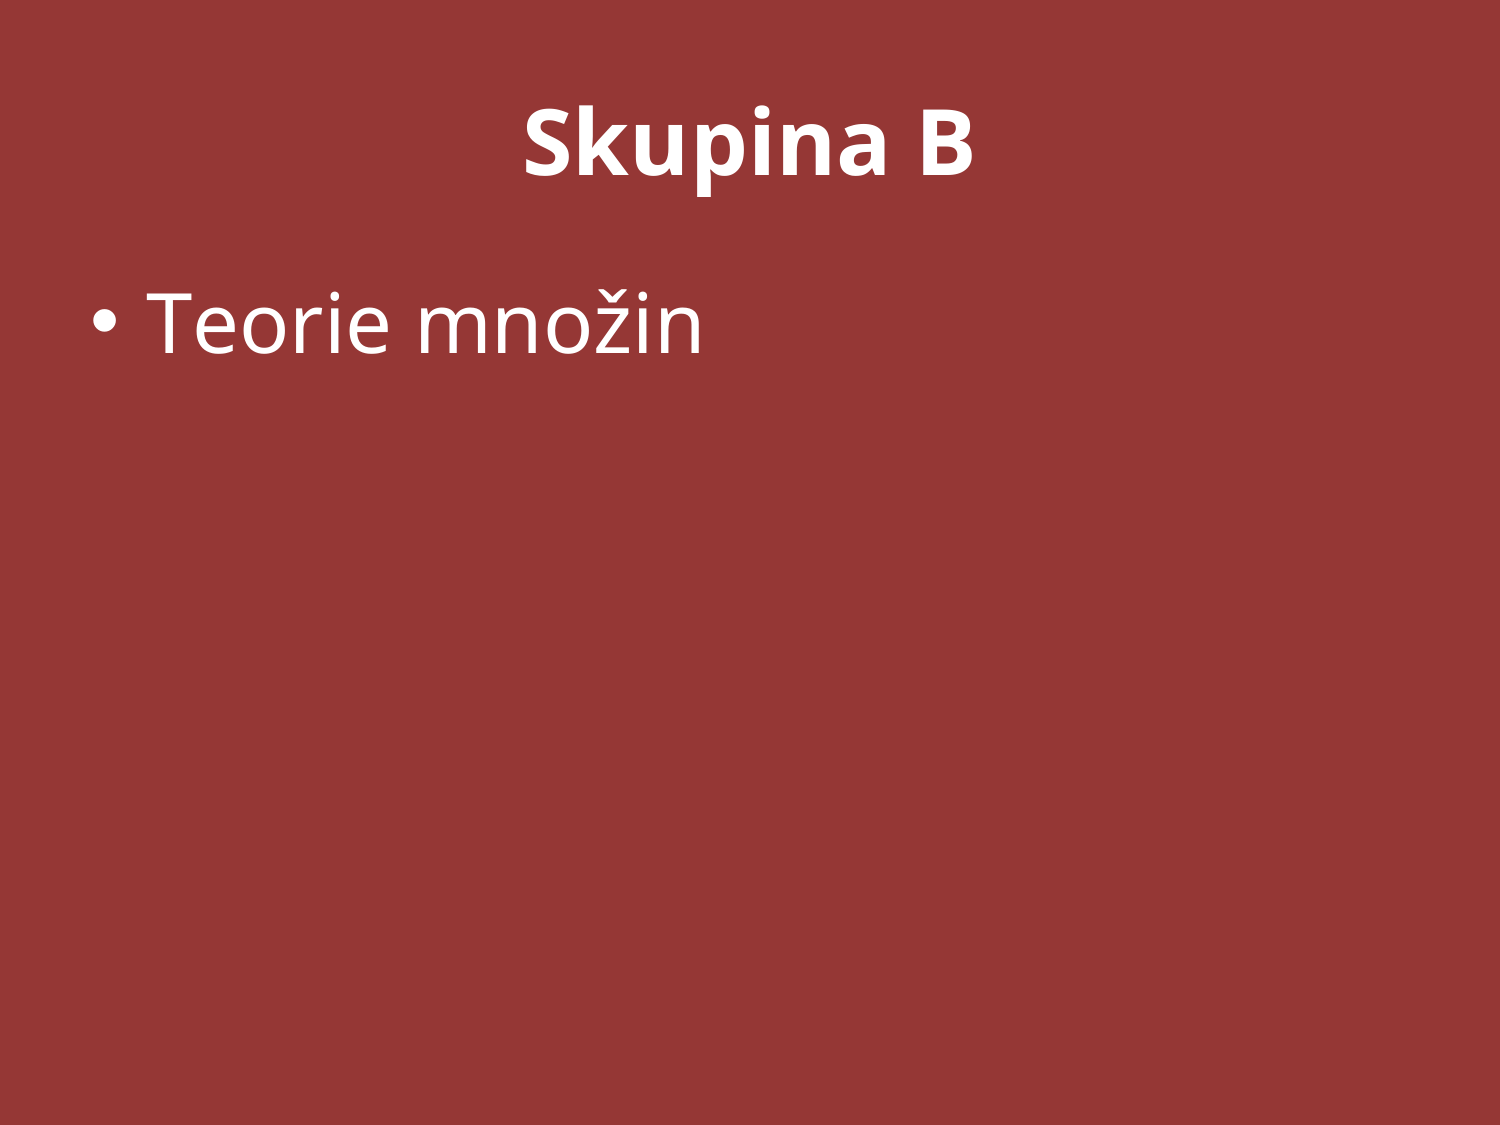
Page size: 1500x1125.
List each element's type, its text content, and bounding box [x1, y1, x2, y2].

title Skupina B [75, 45, 1426, 233]
list Teorie množin [75, 262, 1426, 1006]
